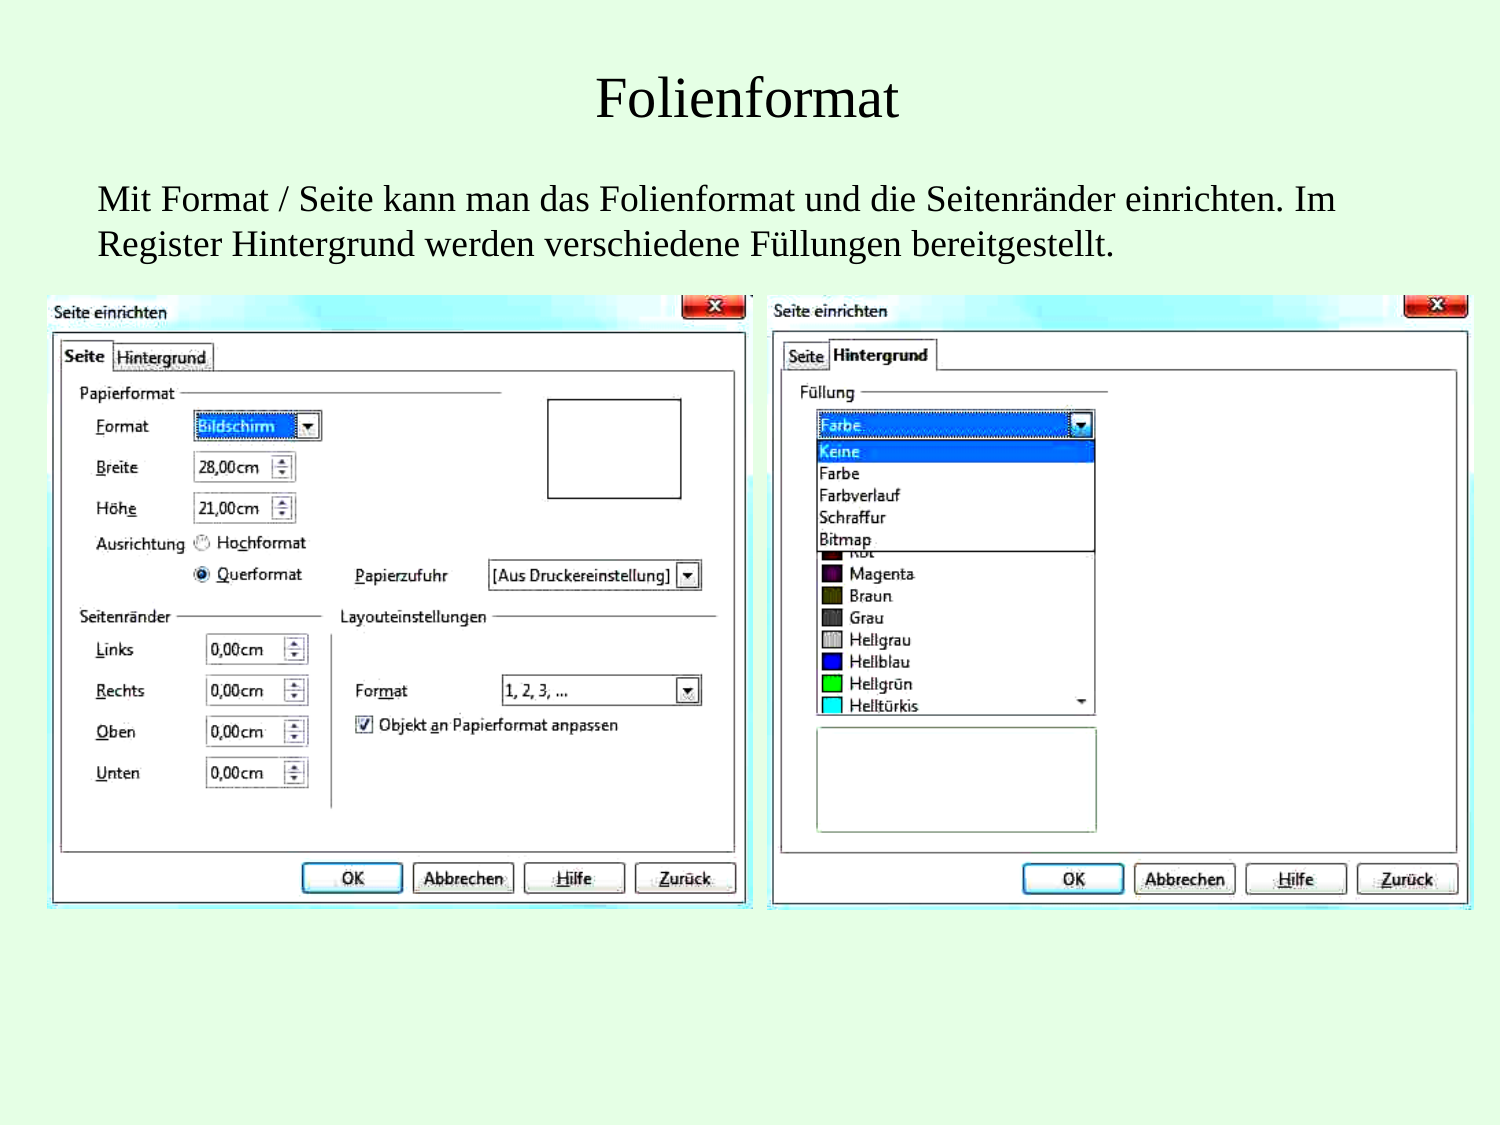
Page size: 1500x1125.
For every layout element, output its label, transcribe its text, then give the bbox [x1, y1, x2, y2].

picture [767, 295, 1474, 910]
text_box Mit Format / Seite kann man das Folienformat und die Seitenränder einrichten. Im Register Hintergrund werden verschiedene Füllungen bereitgestellt. [82, 166, 1441, 272]
picture [47, 295, 753, 910]
title Folienformat [112, 16, 1384, 166]
